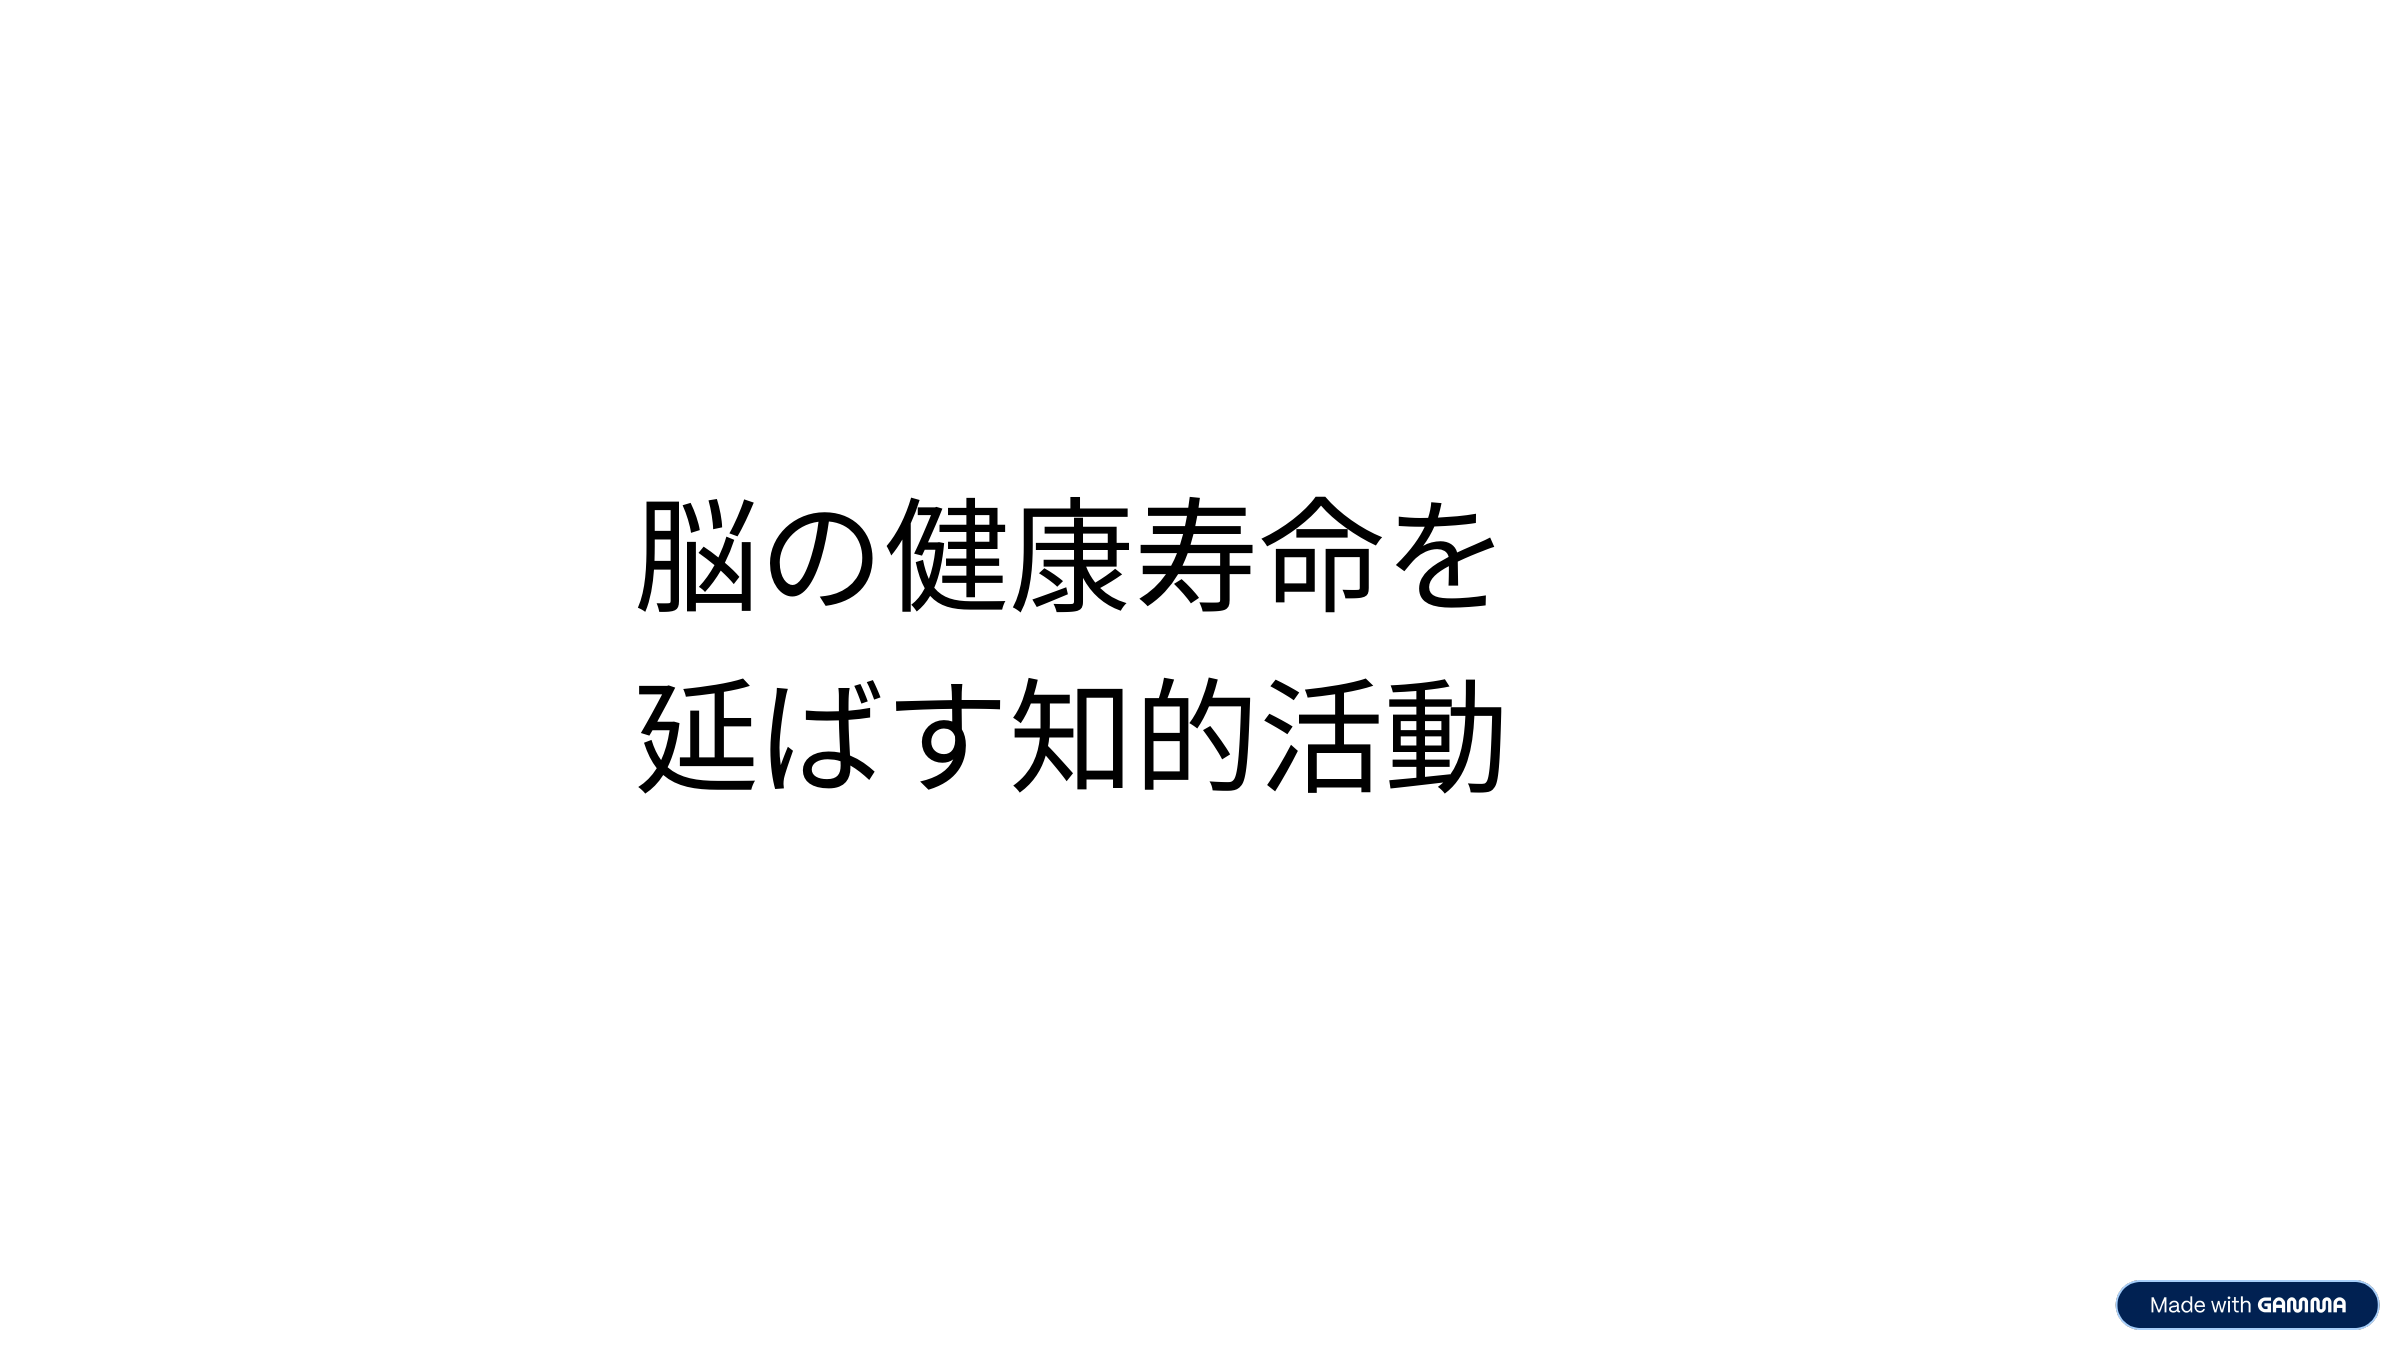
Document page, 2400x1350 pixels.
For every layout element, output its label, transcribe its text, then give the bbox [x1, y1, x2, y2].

picture [2106, 1271, 2389, 1339]
text_box 脳の健康寿命を延ばす知的活動 [620, 449, 1625, 827]
